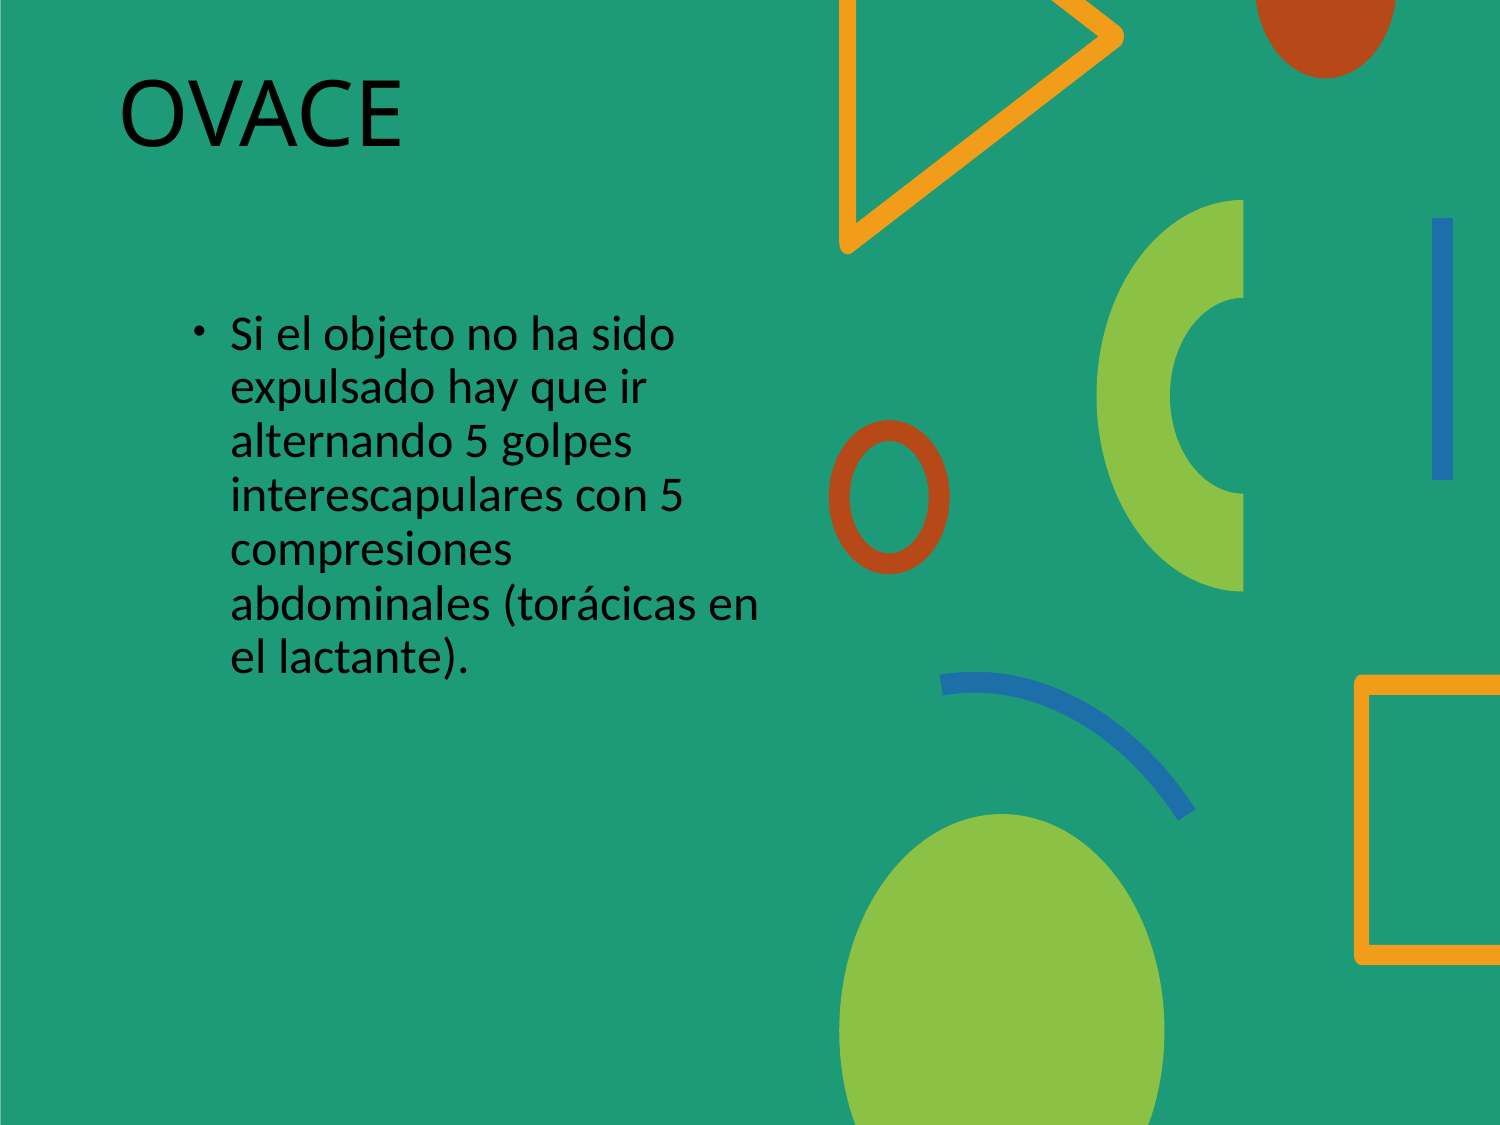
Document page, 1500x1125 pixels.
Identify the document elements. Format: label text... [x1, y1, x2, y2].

text_box [0, 0, 1500, 1125]
list Si el objeto no ha sido expulsado hay que ir alternando 5 golpes interescapulares con 5 compresiones abdominales (torácicas en el lactante). [103, 299, 787, 1014]
title OVACE [103, 59, 787, 278]
